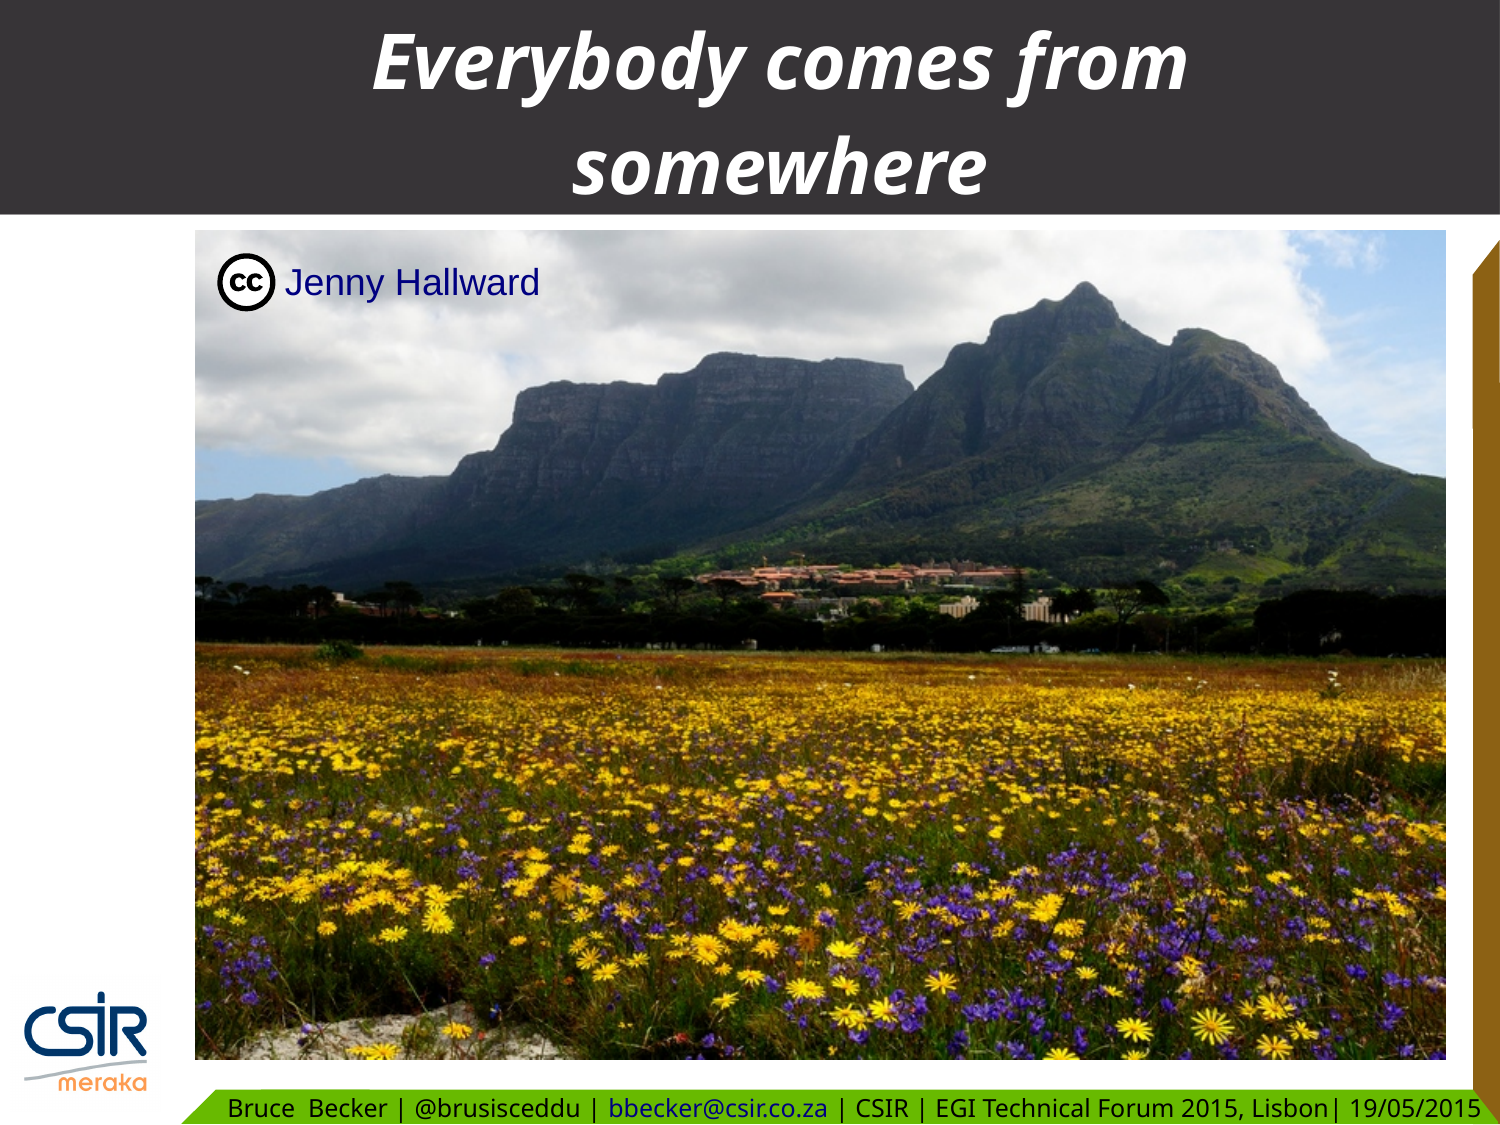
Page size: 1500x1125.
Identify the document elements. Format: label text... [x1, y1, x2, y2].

text_box Jenny Hallward [276, 253, 556, 311]
picture [0, 0, 1500, 215]
picture [195, 230, 1446, 1060]
picture [10, 974, 161, 1112]
title Everybody comes from somewhere [185, 18, 1377, 206]
